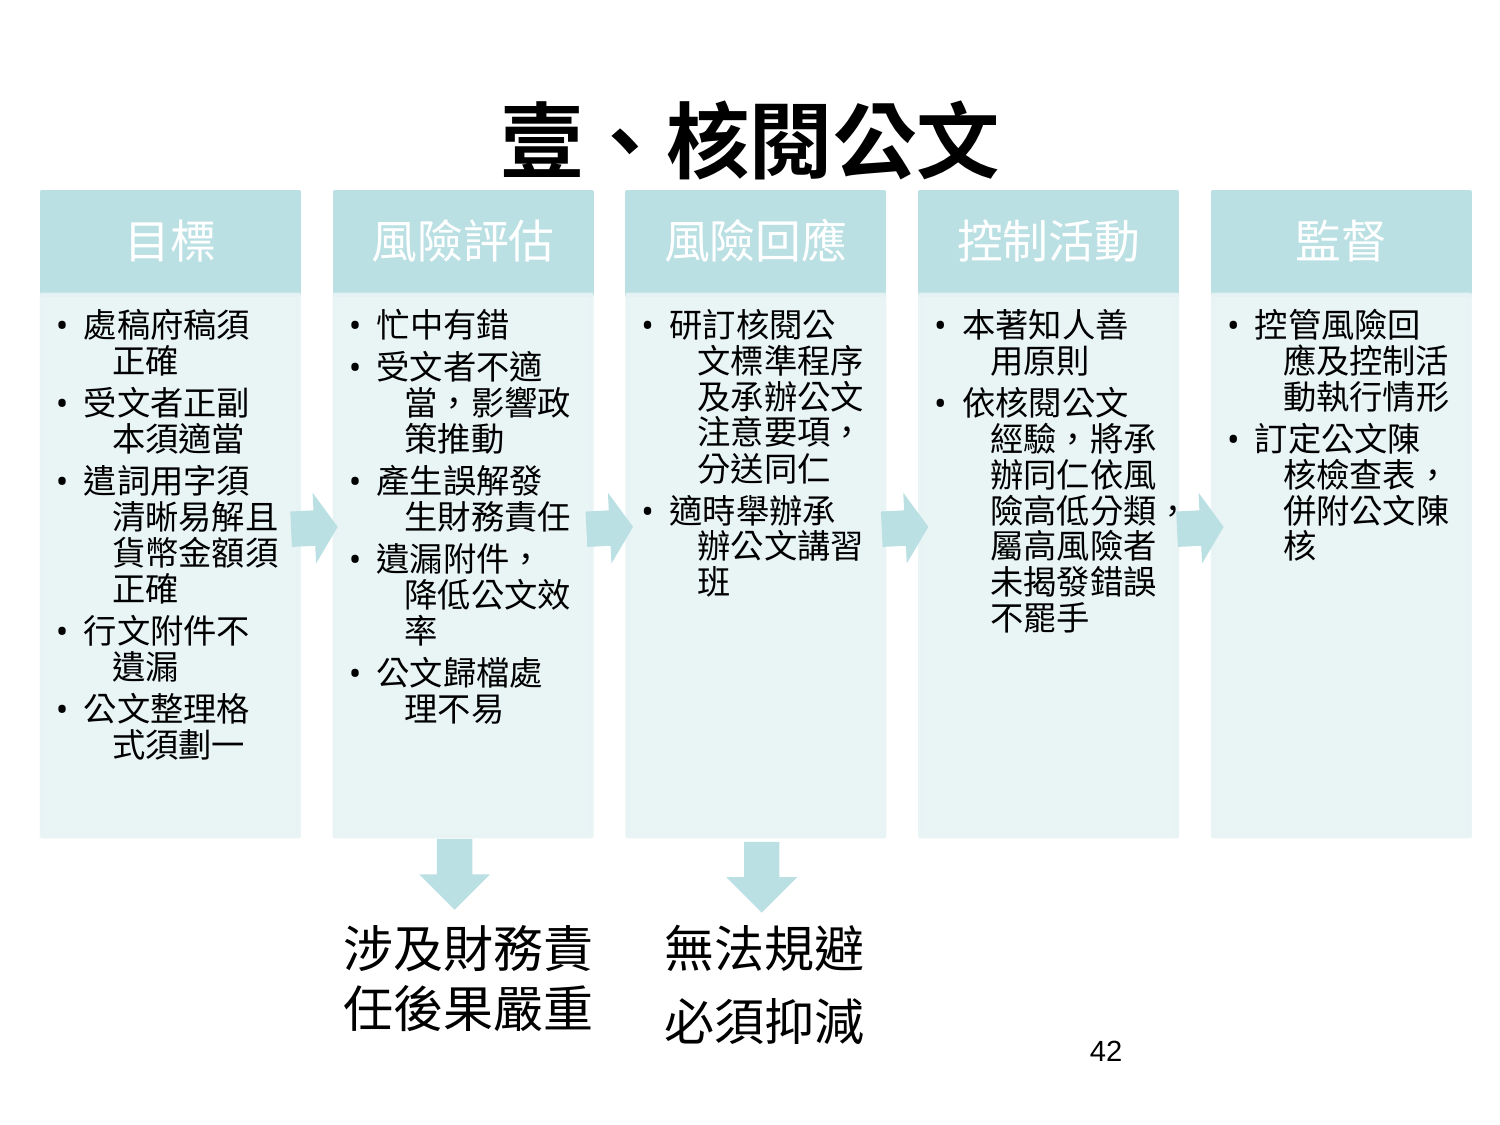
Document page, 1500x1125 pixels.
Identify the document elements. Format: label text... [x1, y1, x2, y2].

text_box 風險回應 [627, 191, 885, 294]
text_box 無法規避 必須抑減 [649, 909, 896, 1059]
text_box 研訂核閱公文標準程序及承辦公文注意要項，分送同仁 適時舉辦承辦公文講習班 [627, 294, 885, 837]
title 壹、核閱公文 [75, 45, 1426, 233]
text_box [419, 838, 491, 909]
text_box 目標 [41, 191, 299, 294]
text_box 控制活動 [920, 191, 1178, 294]
text_box [880, 492, 929, 564]
text_box 42 [1074, 1024, 1426, 1103]
text_box [585, 492, 634, 564]
text_box 處稿府稿須正確 受文者正副本須適當 遣詞用字須清晰易解且貨幣金額須正確 行文附件不遺漏 公文整理格式須劃一 [41, 294, 299, 837]
text_box 涉及財務責任後果嚴重 [328, 909, 636, 1047]
text_box 控管風險回應及控制活動執行情形 訂定公文陳核檢查表，併附公文陳核 [1212, 294, 1470, 837]
text_box [1176, 492, 1224, 564]
text_box 風險評估 [334, 191, 592, 294]
text_box 監督 [1212, 191, 1470, 294]
text_box [726, 841, 798, 909]
text_box 本著知人善用原則 依核閱公文經驗，將承辦同仁依風險高低分類，屬高風險者未揭發錯誤不罷手 [920, 294, 1178, 837]
text_box 忙中有錯 受文者不適當，影響政策推動 產生誤解發生財務責任 遺漏附件，降低公文效率 公文歸檔處理不易 [334, 294, 592, 837]
text_box [290, 492, 338, 564]
